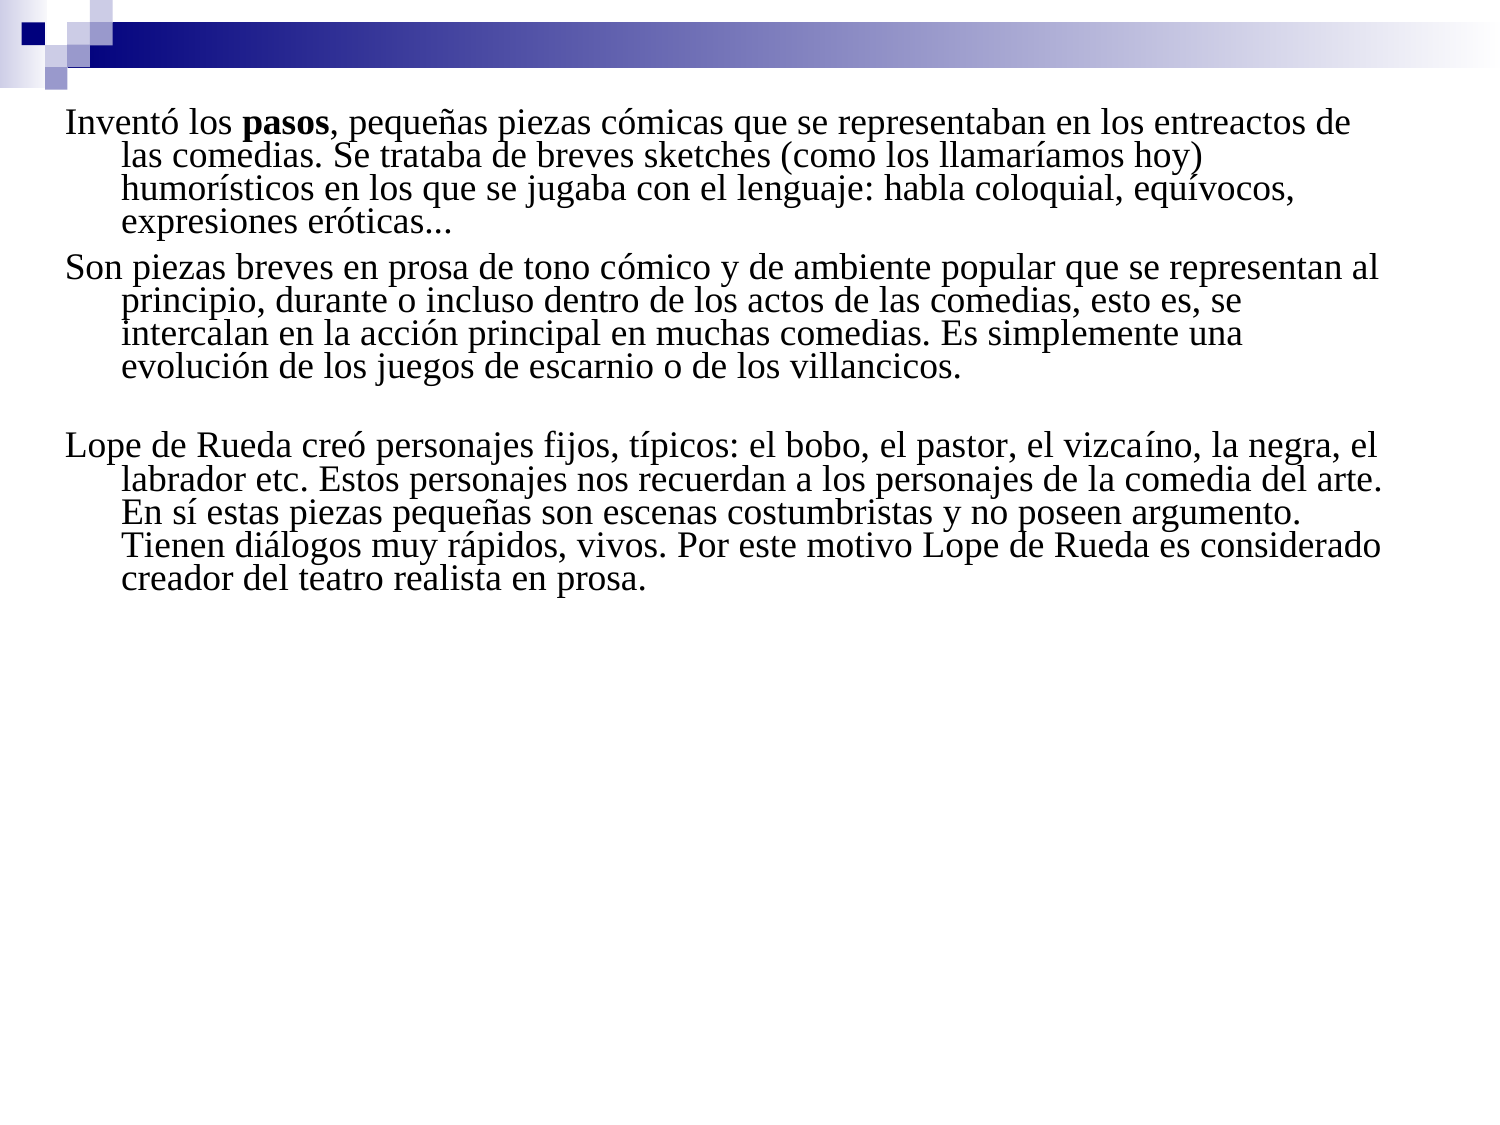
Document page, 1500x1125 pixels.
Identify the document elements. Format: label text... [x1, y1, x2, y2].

list Inventó los pasos, pequeñas piezas cómicas que se representaban en los entreactos de las comedias. Se trataba de breves sketches (como los llamaríamos hoy) humorísticos en los que se jugaba con el lenguaje: habla coloquial, equívocos, expresiones eróticas... Son piezas breves en prosa de tono cómico y de ambiente popular que se representan al principio, durante o incluso dentro de los actos de las comedias, esto es, se intercalan en la acción principal en muchas comedias. Es simplemente una evolución de los juegos de escarnio o de los villancicos. Lope de Rueda creó personajes fijos, típicos: el bobo, el pastor, el vizcaíno, la negra, el labrador etc. Estos personajes nos recuerdan a los personajes de la comedia del arte. En sí estas piezas pequeñas son escenas costumbristas y no poseen argumento. Tienen diálogos muy rápidos, vivos. Por este motivo Lope de Rueda es considerado creador del teatro realista en prosa. [50, 99, 1401, 851]
